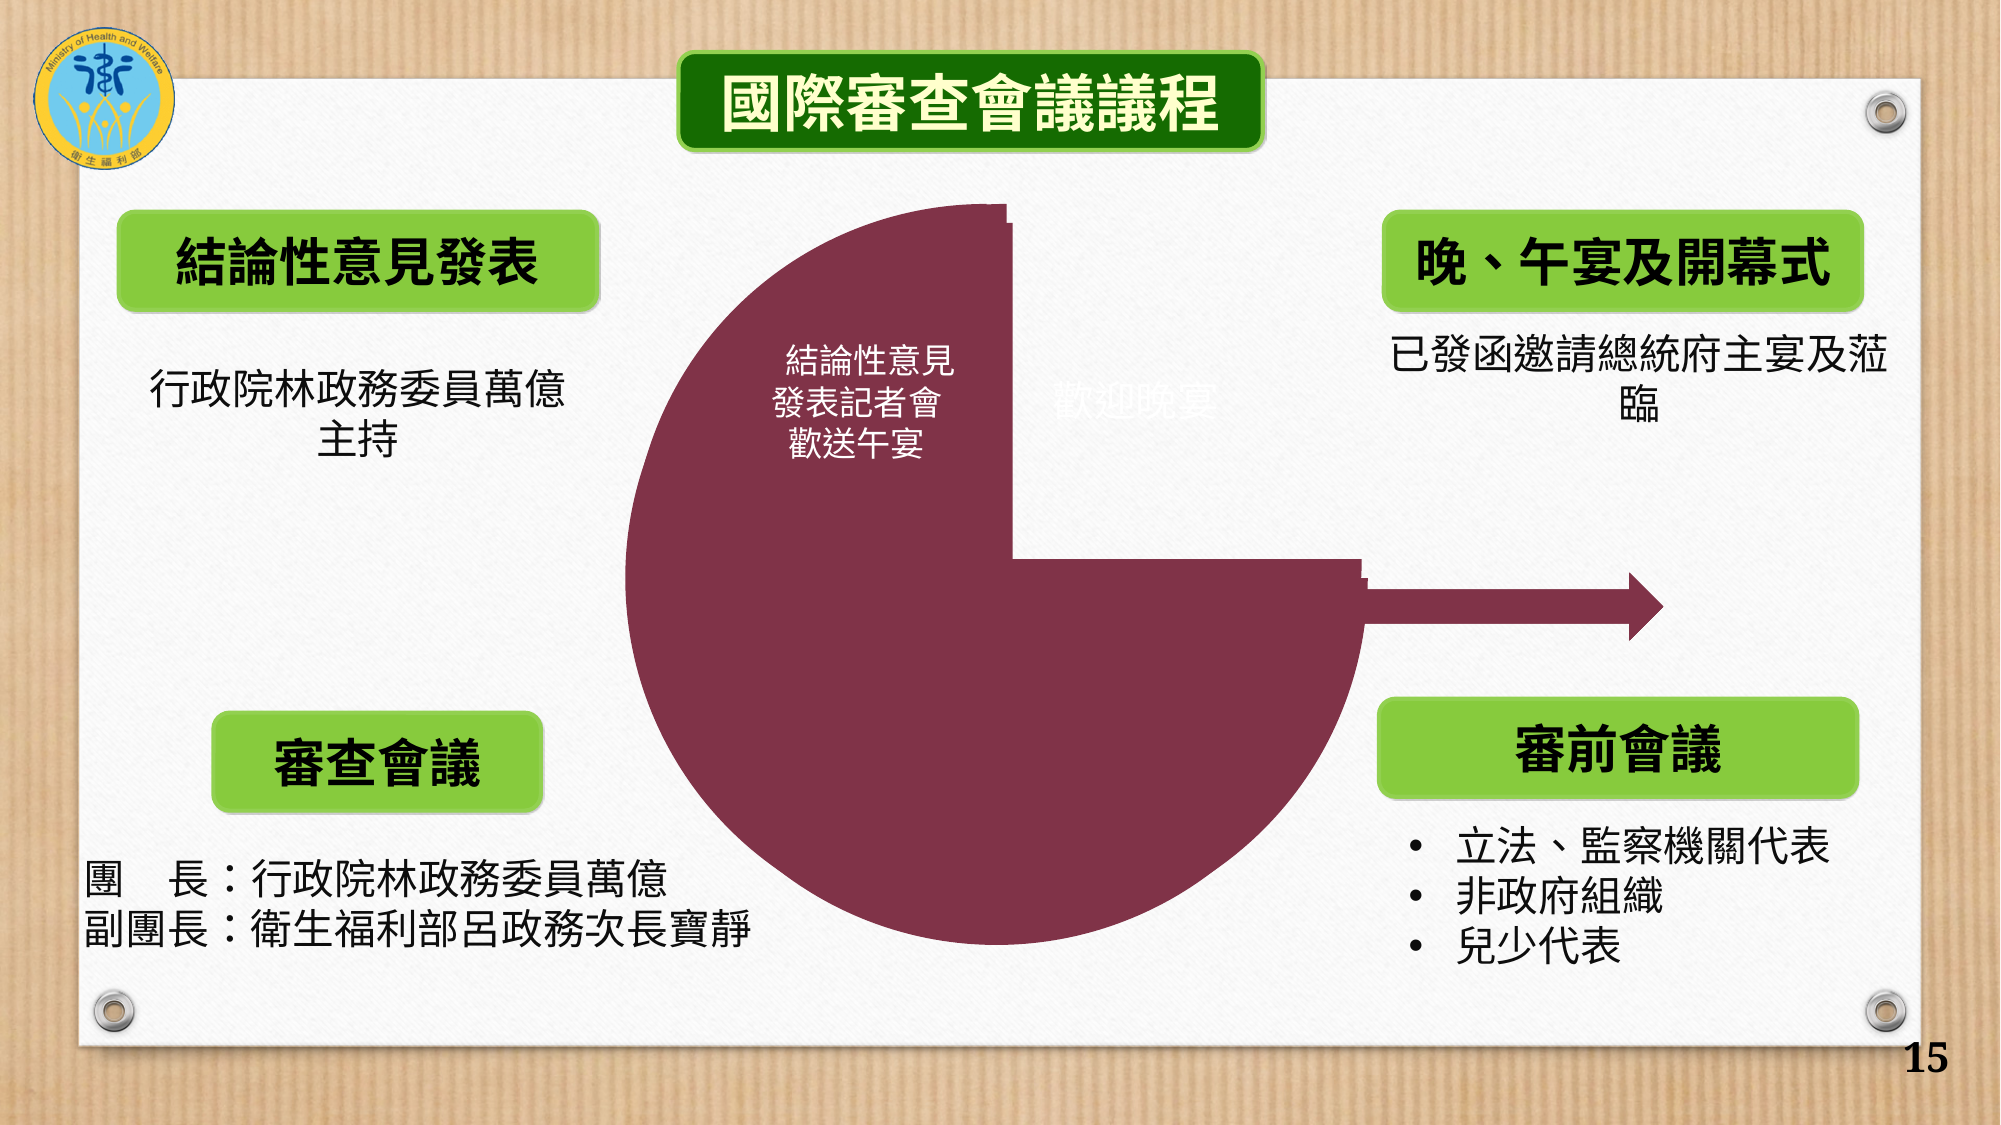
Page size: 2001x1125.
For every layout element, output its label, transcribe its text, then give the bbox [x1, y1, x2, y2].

text_box 結論性意見發表 [118, 211, 597, 310]
text_box 行政院林政務委員萬億主持 [112, 353, 604, 472]
picture [0, 0, 2001, 1125]
text_box 晚、午宴及開幕式 [1383, 211, 1863, 310]
text_box 審查會議 [213, 712, 541, 811]
text_box 國際審查會議議程 [678, 51, 1263, 150]
text_box 已發函邀請總統府主宴及蒞臨 [1348, 328, 1930, 427]
text_box 立法、監察機關代表 非政府組織 兒少代表 [1383, 794, 1863, 996]
text_box 團 長：行政院林政務委員萬億 副團長：衛生福利部呂政務次長寶靜 [63, 840, 780, 966]
slide_number <編號> [1875, 1036, 1965, 1083]
text_box [625, 203, 1664, 945]
text_box 審前會議 [1378, 698, 1858, 797]
